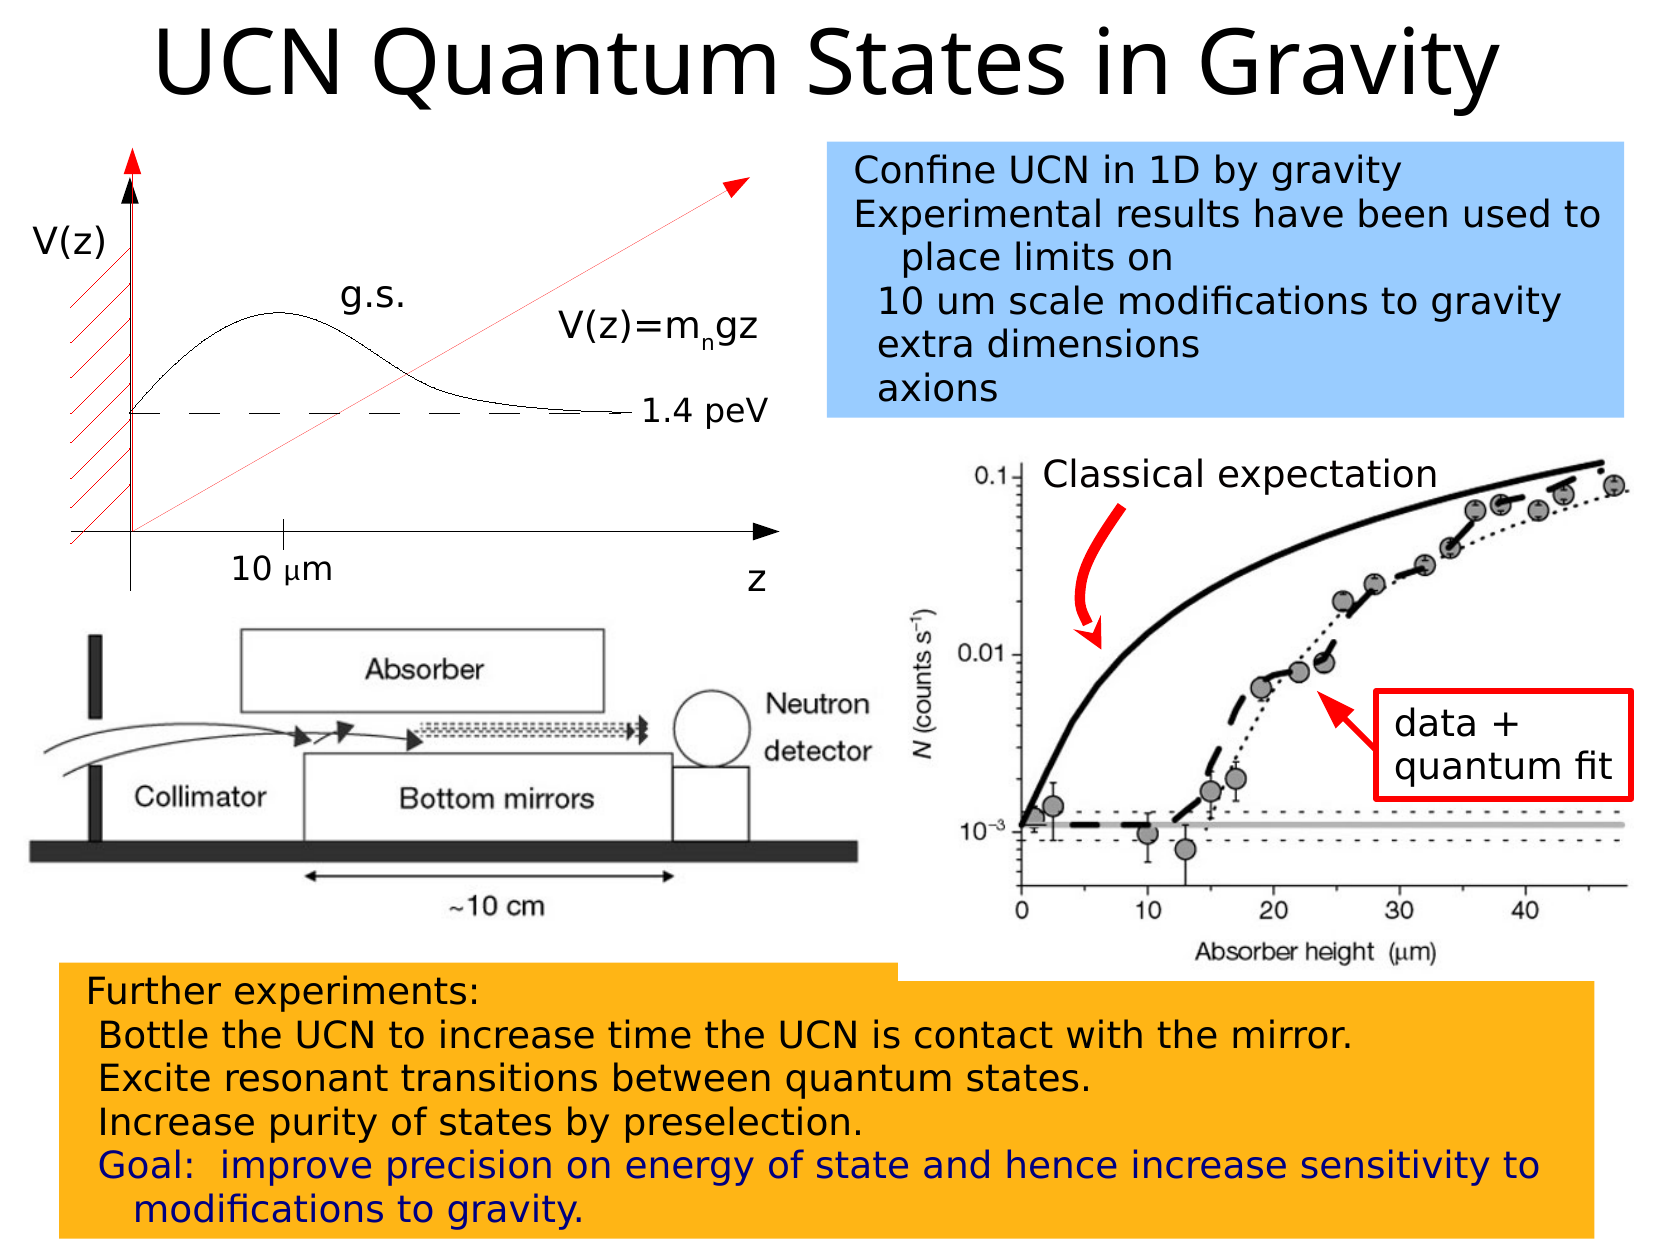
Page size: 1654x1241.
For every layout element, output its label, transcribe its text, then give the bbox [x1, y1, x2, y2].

text_box data + quantum fit [1375, 690, 1632, 799]
picture [898, 435, 1654, 981]
text_box V(z) [17, 212, 123, 271]
text_box g.s. [324, 265, 422, 325]
text_box Confine UCN in 1D by gravity Experimental results have been used to place limits on 10 um scale modifications to gravity extra dimensions axions [826, 141, 1625, 418]
text_box Further experiments: Bottle the UCN to increase time the UCN is contact with the mirror. Excite resonant transitions between quantum states. Increase purity of states by preselection. Goal: improve precision on energy of state and hence increase sensitivity to modifications to gravity. [59, 962, 1595, 1239]
text_box z [732, 549, 782, 608]
picture [23, 617, 895, 939]
text_box V(z)=mngz [543, 295, 774, 363]
text_box UCN Quantum States in Gravity [0, 0, 1654, 119]
text_box 10 m [215, 542, 373, 596]
text_box Classical expectation [1027, 445, 1455, 505]
text_box 1.4 peV [625, 383, 784, 438]
